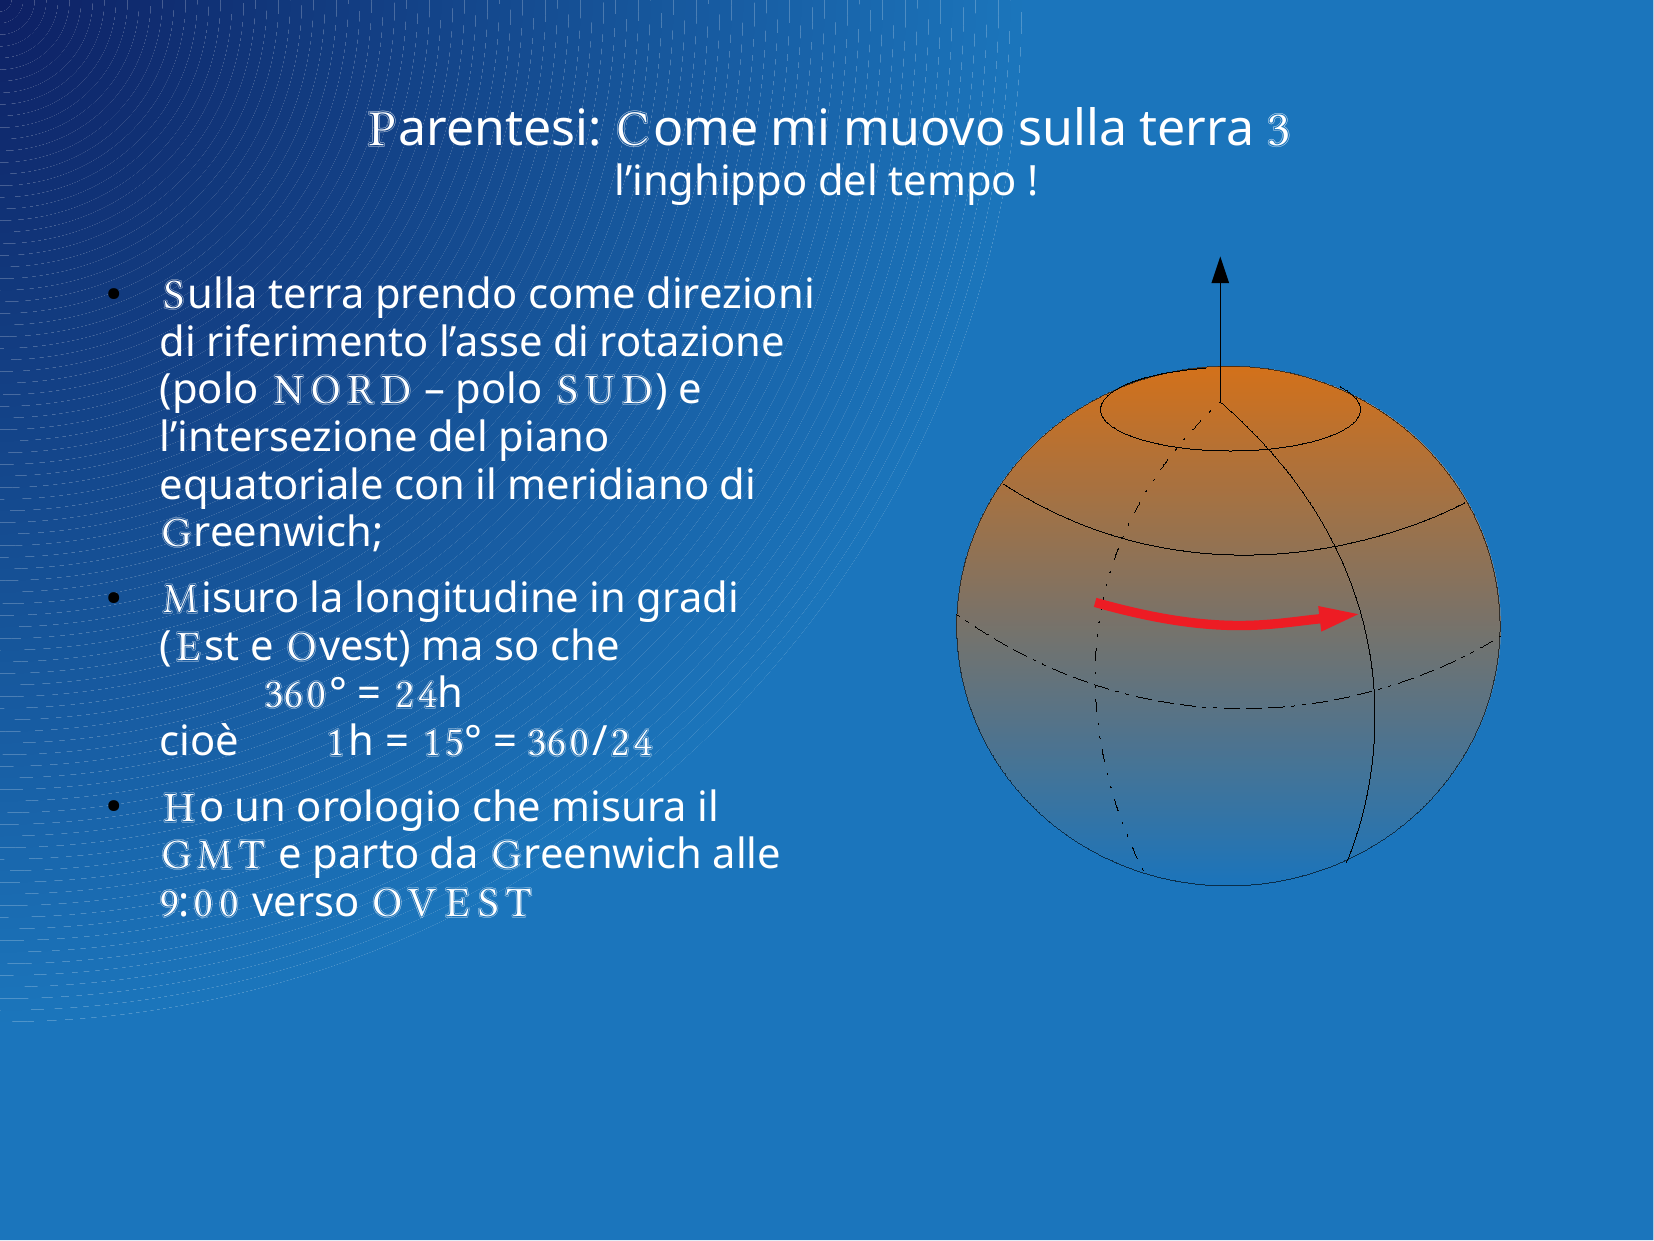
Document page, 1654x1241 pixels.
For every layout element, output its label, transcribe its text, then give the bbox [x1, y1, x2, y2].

list Sulla terra prendo come direzioni di riferimento l’asse di rotazione (polo NORD – polo SUD) e l’intersezione del piano equatoriale con il meridiano di Greenwich; Misuro la longitudine in gradi (Est e Ovest) ma so che 360° = 24h cioè 1h = 15° = 360/24 Ho un orologio che misura il GMT e parto da Greenwich alle 9:00 verso OVEST [88, 271, 815, 1134]
text_box [956, 366, 1501, 886]
title Parentesi: Come mi muovo sulla terra 3 l’inghippo del tempo ! [82, 49, 1571, 257]
